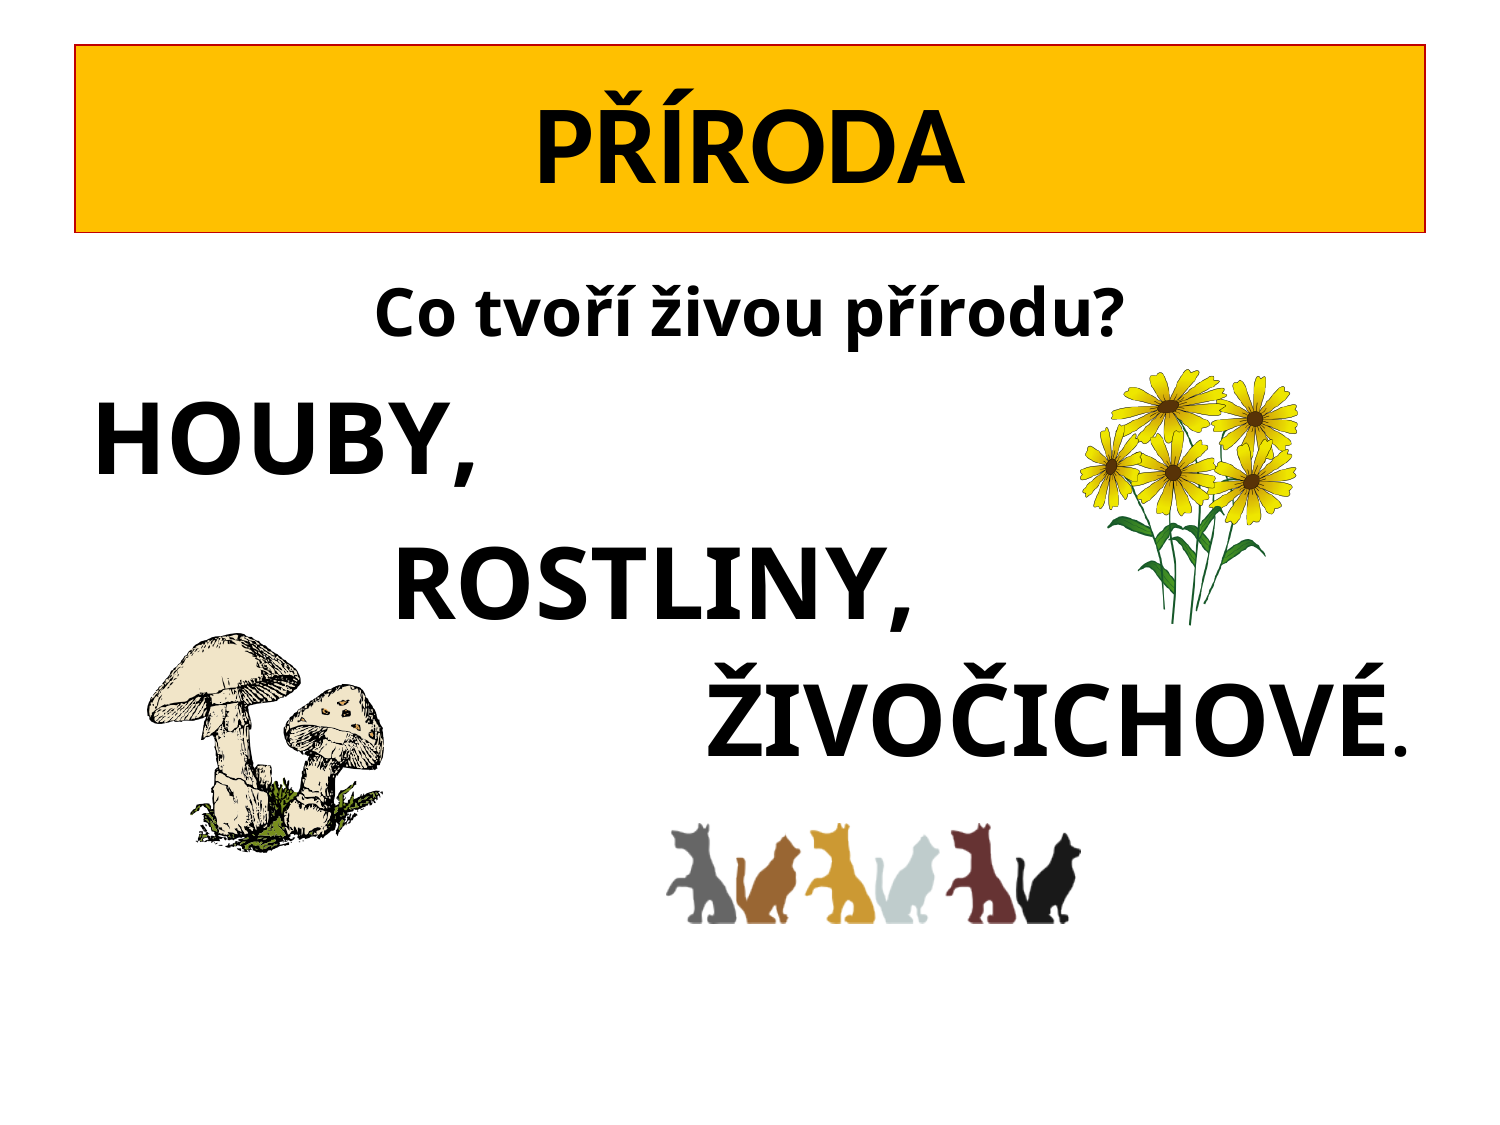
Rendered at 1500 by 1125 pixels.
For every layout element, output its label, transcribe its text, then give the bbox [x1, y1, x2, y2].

picture [147, 633, 384, 853]
list Co tvoří živou přírodu? HOUBY, ROSTLINY, ŽIVOČICHOVÉ. [75, 262, 1426, 977]
picture [1080, 369, 1298, 626]
picture [666, 823, 1081, 924]
title PŘÍRODA [75, 45, 1426, 233]
